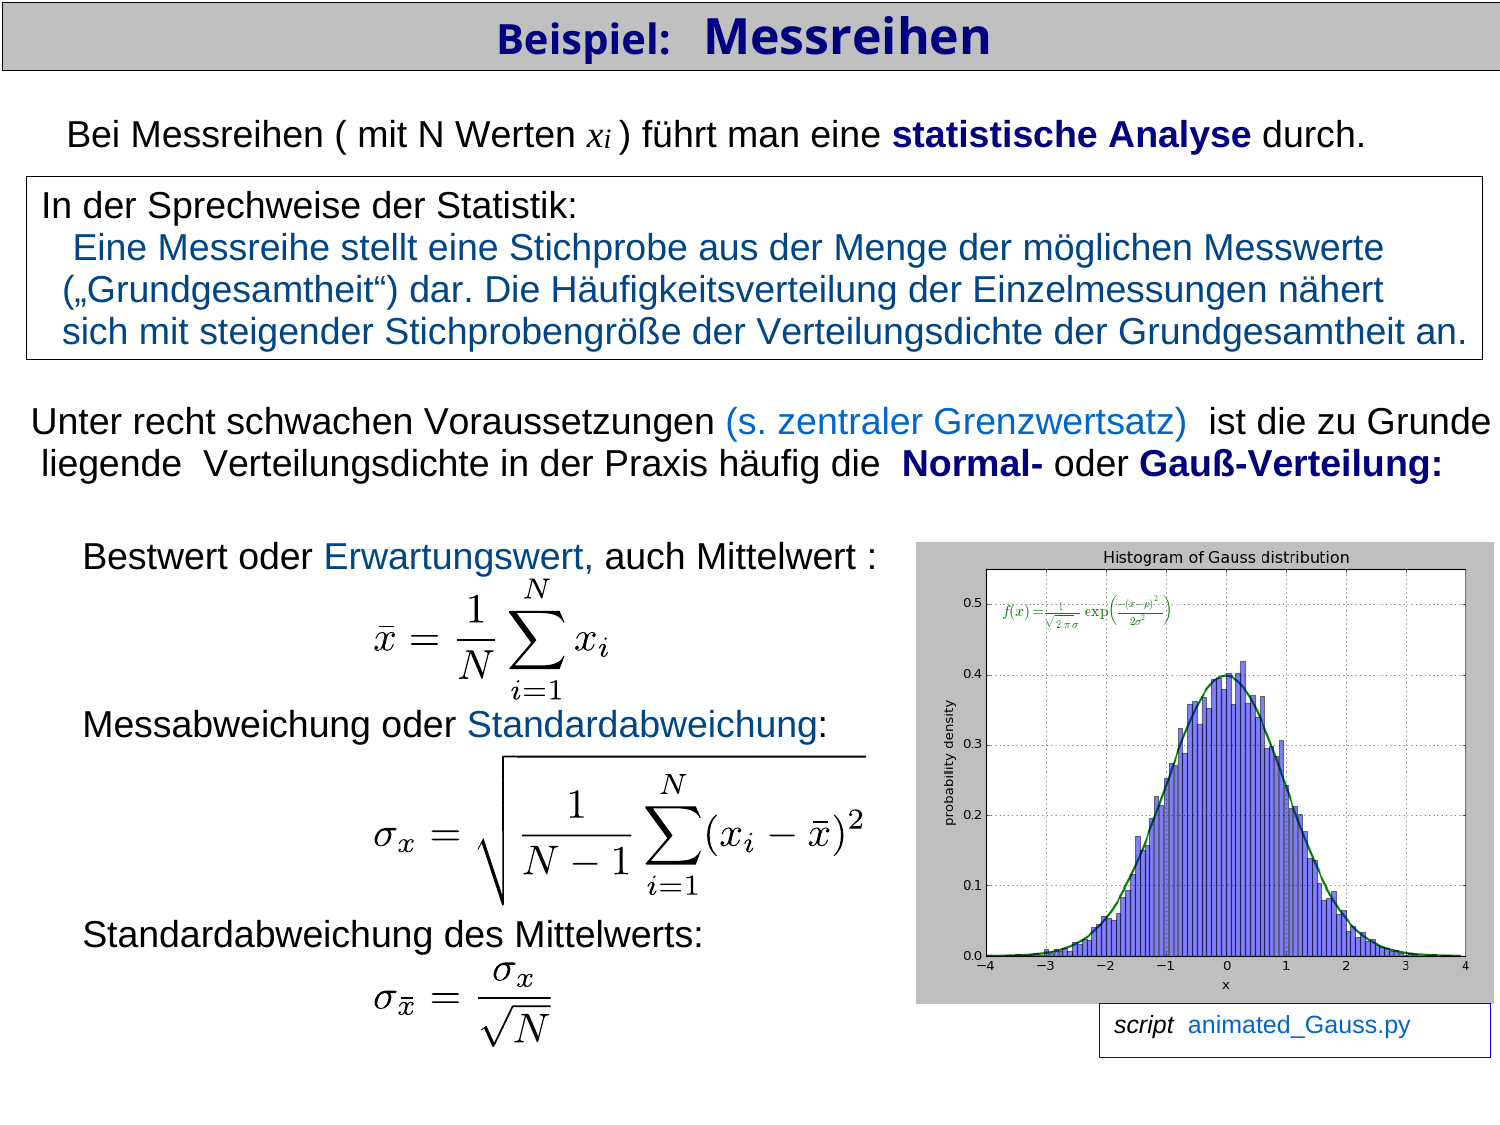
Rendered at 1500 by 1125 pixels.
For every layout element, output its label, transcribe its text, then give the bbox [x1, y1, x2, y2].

text_box [373, 578, 610, 700]
text_box [373, 962, 551, 1048]
text_box [373, 755, 867, 906]
text_box Bei Messreihen ( mit N Werten xi ) führt man eine statistische Analyse durch. [51, 105, 1382, 170]
picture [916, 542, 1494, 1004]
title Beispiel: Messreihen [110, 0, 1392, 77]
text_box Bestwert oder Erwartungswert, auch Mittelwert : Messabweichung oder Standardabweichung: Standardabweichung des Mittelwerts: [67, 527, 903, 963]
text_box Unter recht schwachen Voraussetzungen (s. zentraler Grenzwertsatz) ist die zu Grunde liegende Verteilungsdichte in der Praxis häufig die Normal- oder Gauß-Verteilung: [15, 393, 1500, 492]
text_box script animated_Gauss.py [1099, 1003, 1491, 1058]
text_box In der Sprechweise der Statistik: Eine Messreihe stellt eine Stichprobe aus der Menge der möglichen Messwerte („Grundgesamtheit“) dar. Die Häufigkeitsverteilung der Einzelmessungen nähert sich mit steigender Stichprobengröße der Verteilungsdichte der Grundgesamtheit an. [26, 176, 1483, 360]
